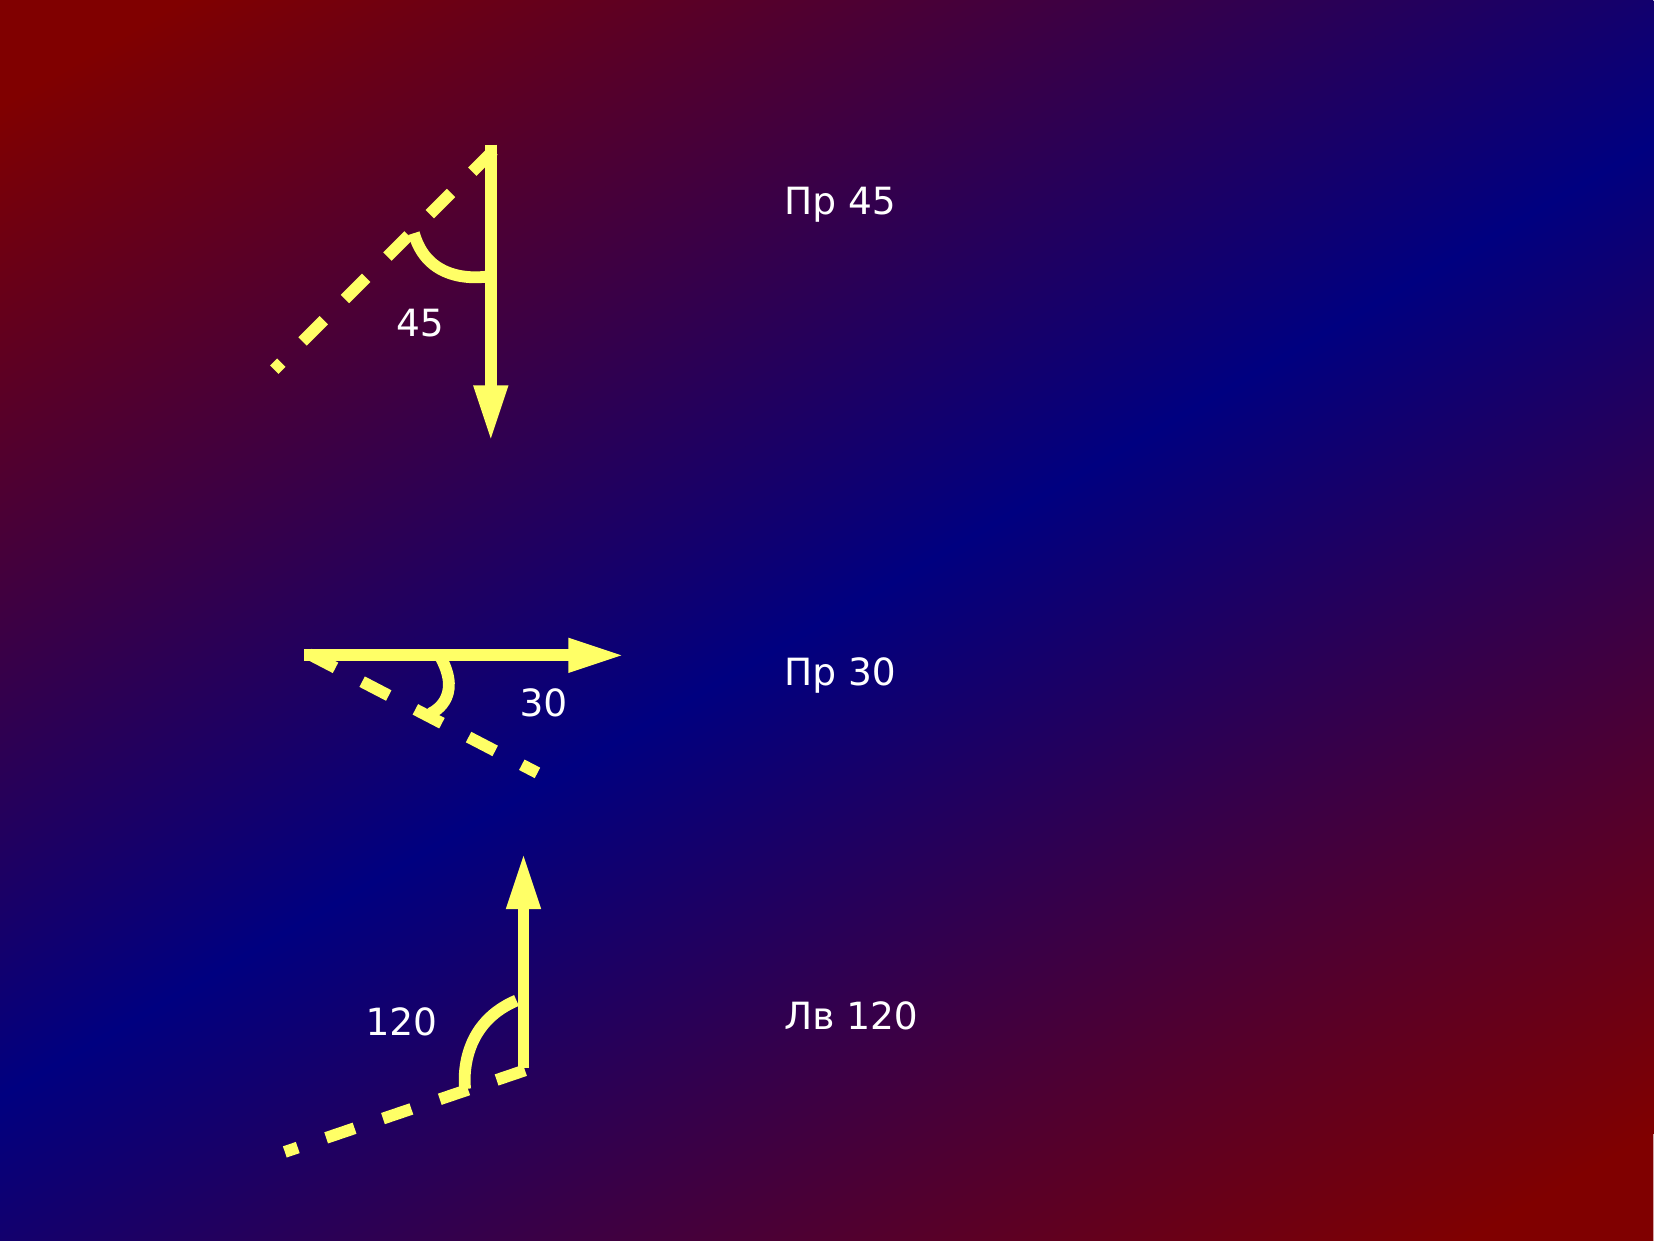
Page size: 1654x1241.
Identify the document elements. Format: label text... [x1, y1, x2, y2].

text_box Лв 120 [769, 987, 1302, 1046]
text_box 120 [350, 993, 468, 1052]
text_box 45 [381, 293, 489, 353]
text_box 30 [504, 673, 790, 733]
text_box Пр 30 [769, 643, 1383, 702]
text_box Пр 45 [769, 172, 1414, 231]
